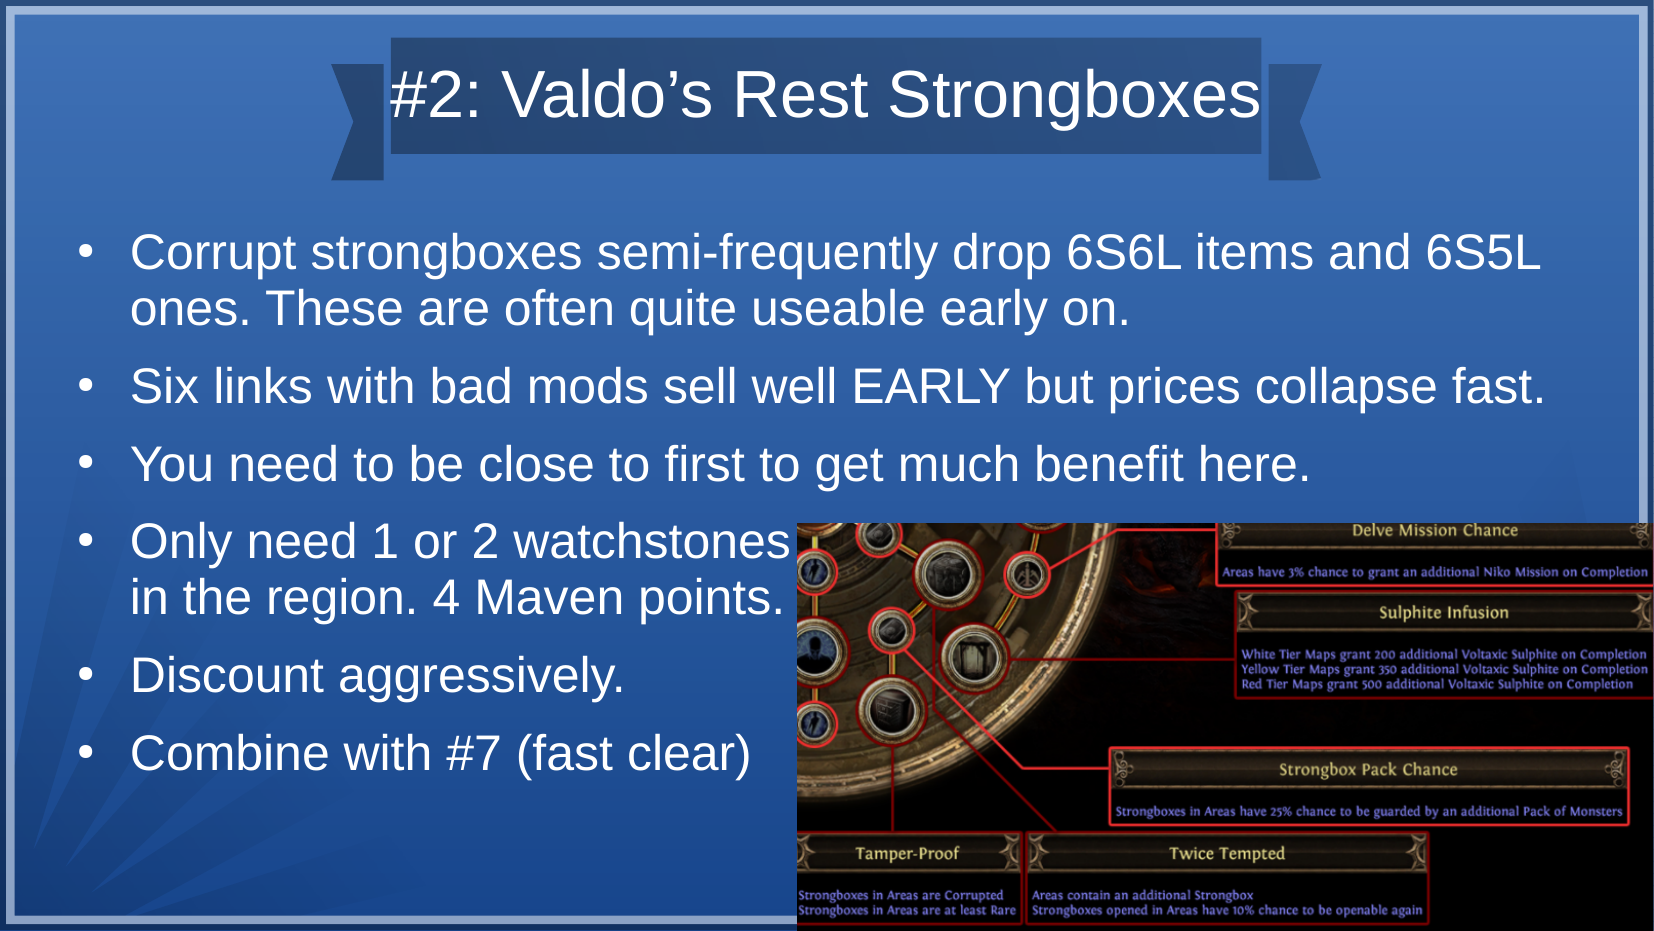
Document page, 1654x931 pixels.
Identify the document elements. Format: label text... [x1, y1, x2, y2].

list Corrupt strongboxes semi-frequently drop 6S6L items and 6S5L ones. These are often quite useable early on. Six links with bad mods sell well EARLY but prices collapse fast. You need to be close to first to get much benefit here. Only need 1 or 2 watchstones in the region. 4 Maven points. Discount aggressively. Combine with #7 (fast clear) [59, 224, 1571, 848]
title #2: Valdo’s Rest Strongboxes [389, 35, 1264, 154]
picture [797, 523, 1654, 931]
